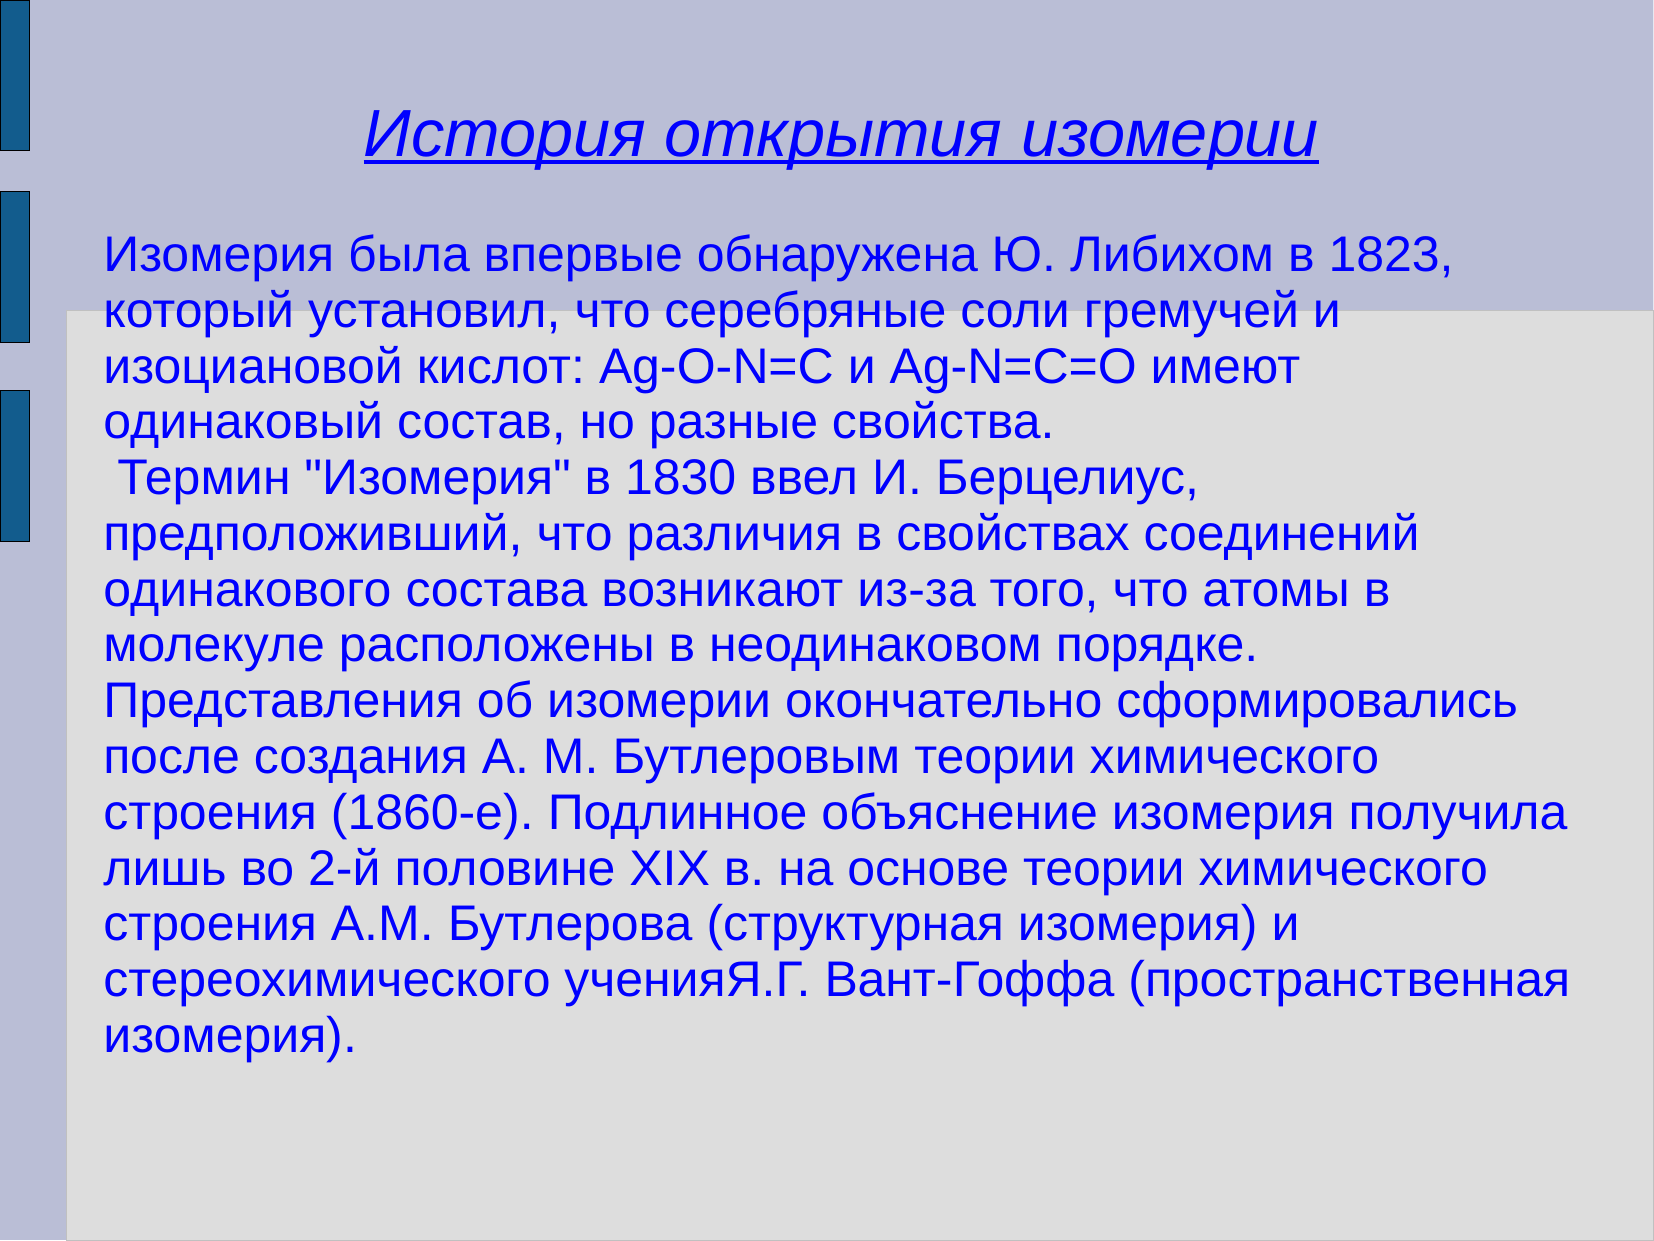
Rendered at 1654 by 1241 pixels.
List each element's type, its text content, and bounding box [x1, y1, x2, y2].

text_box История открытия изомерии Изомерия была впервые обнаружена Ю. Либихом в 1823, который установил, что серебряные соли гремучей и изоциановой кислот: Ag-О-N=C и Ag-N=C=O имеют одинаковый состав, но разные свойства. Термин "Изомерия" в 1830 ввел И. Берцелиус, предположивший, что различия в свойствах соединений одинакового состава возникают из-за того, что атомы в молекуле расположены в неодинаковом порядке. Представления об изомерии окончательно сформировались после создания A. M. Бутлеровым теории химического строения (1860-е). Подлинное объяснение изомерия получила лишь во 2-й половине XIX в. на основе теории химического строения А.М. Бутлерова (структурная изомерия) и стереохимического ученияЯ.Г. Вант-Гоффа (пространственная изомерия). [88, 88, 1595, 1093]
